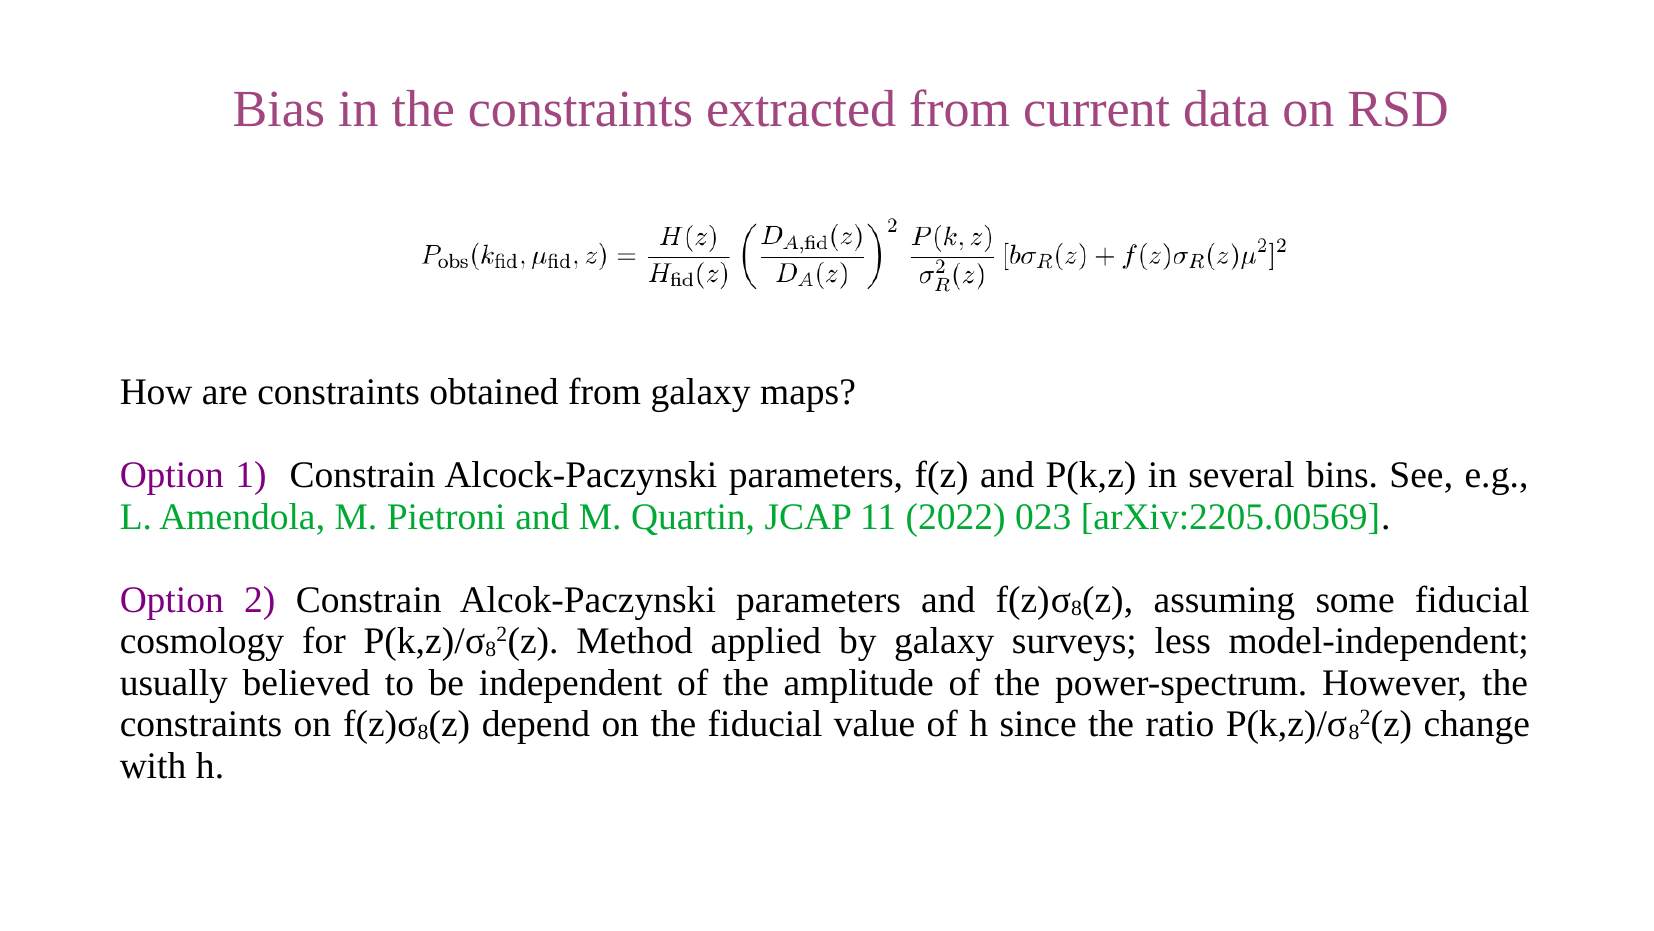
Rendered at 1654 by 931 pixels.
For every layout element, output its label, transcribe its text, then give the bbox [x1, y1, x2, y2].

title Bias in the constraints extracted from current data on RSD [105, 37, 1591, 181]
text_box How are constraints obtained from galaxy maps? Option 1) Constrain Alcock-Paczynski parameters, f(z) and P(k,z) in several bins. See, e.g., L. Amendola, M. Pietroni and M. Quartin, JCAP 11 (2022) 023 [arXiv:2205.00569]. Option 2) Constrain Alcok-Paczynski parameters and f(z)σ8(z), assuming some fiducial cosmology for P(k,z)/σ82(z). Method applied by galaxy surveys; less model-independent; usually believed to be independent of the amplitude of the power-spectrum. However, the constraints on f(z)σ8(z) depend on the fiducial value of h since the ratio P(k,z)/σ82(z) change with h. [105, 363, 1546, 794]
picture [412, 201, 1291, 301]
